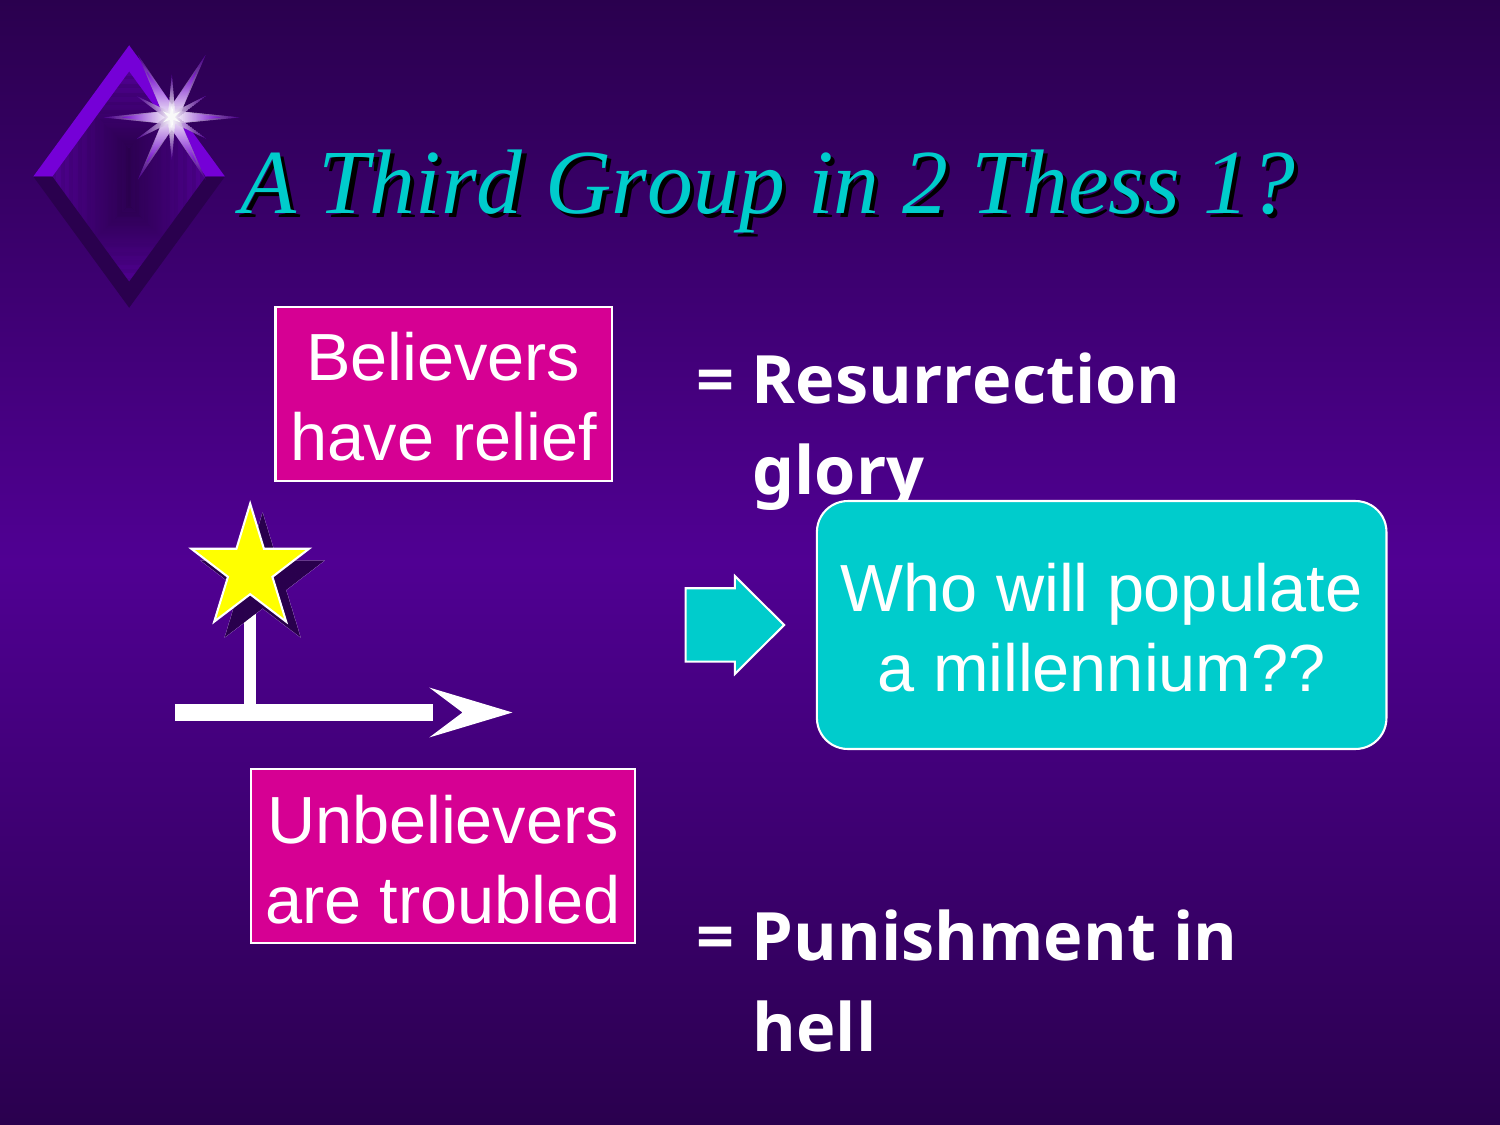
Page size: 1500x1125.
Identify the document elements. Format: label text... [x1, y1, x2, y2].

text_box Who will populate a millennium?? [816, 501, 1387, 749]
text_box Unbelievers are troubled [251, 769, 636, 944]
text_box [685, 576, 785, 674]
title A Third Group in 2 Thess 1? [224, 78, 1388, 288]
text_box Believers have relief [275, 306, 612, 481]
list = Resurrection glory = Punishment in hell [681, 324, 1298, 1030]
text_box [191, 503, 310, 622]
